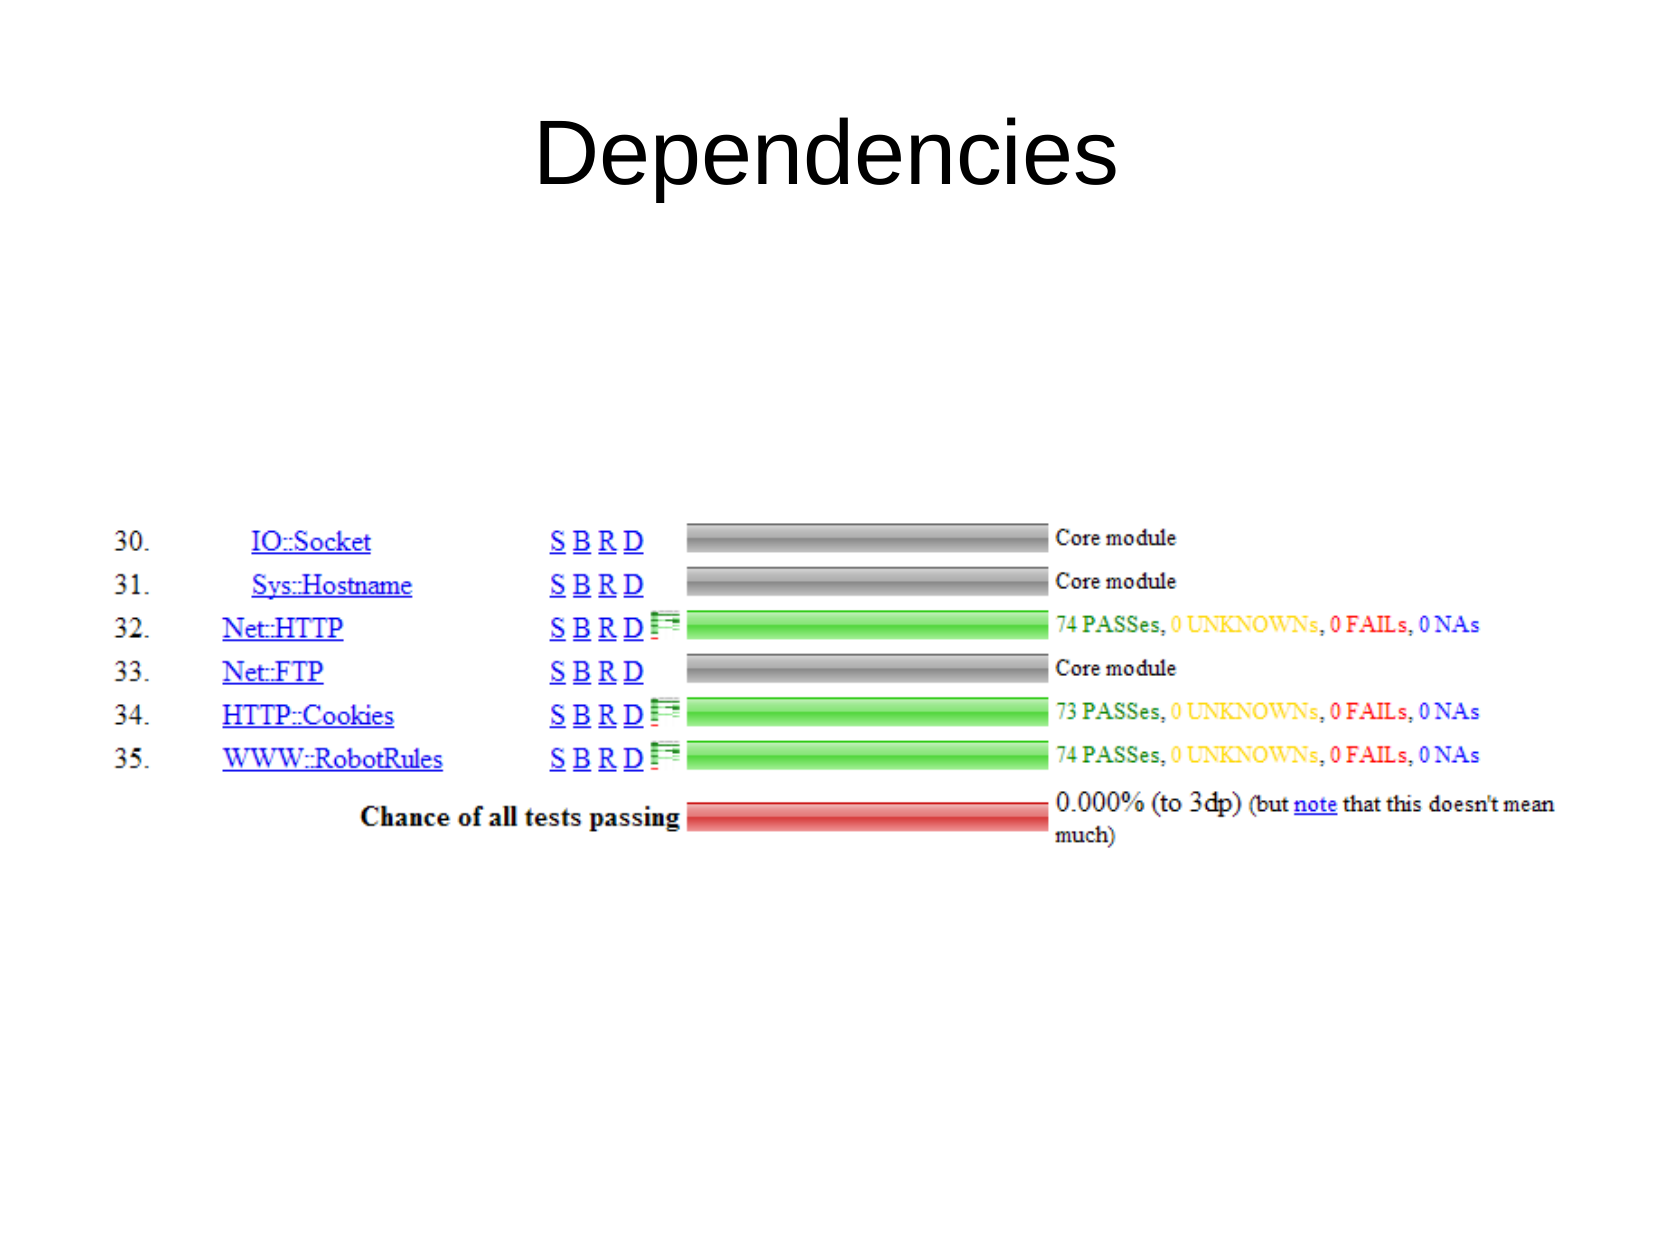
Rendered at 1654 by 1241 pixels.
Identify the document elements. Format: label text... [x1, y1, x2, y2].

title Dependencies [82, 49, 1571, 257]
picture [82, 522, 1571, 877]
